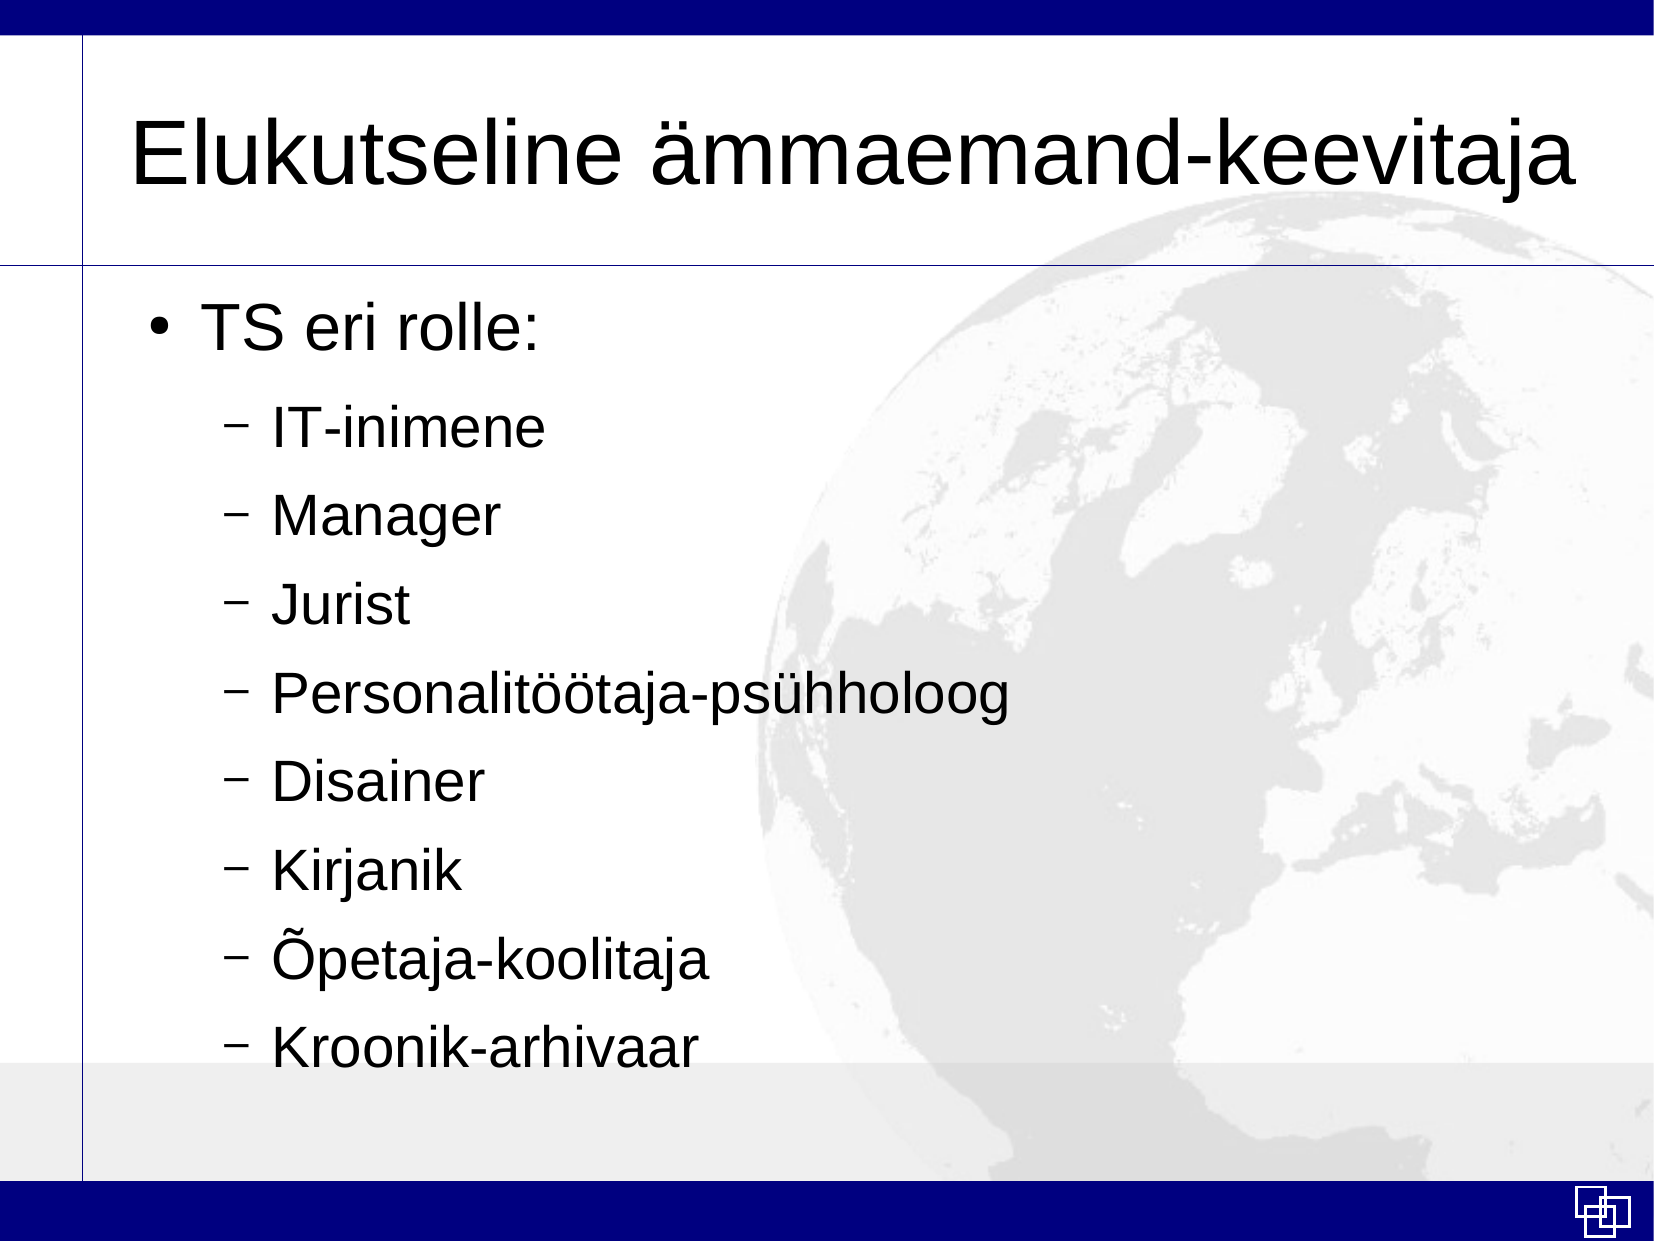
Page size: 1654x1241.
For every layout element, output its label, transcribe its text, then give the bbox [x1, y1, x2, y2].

title Elukutseline ämmaemand-keevitaja [129, 49, 1619, 257]
list TS eri rolle: IT-inimene Manager Jurist Personalitöötaja-psühholoog Disainer Kirjanik Õpetaja-koolitaja Kroonik-arhivaar [129, 290, 1619, 1094]
